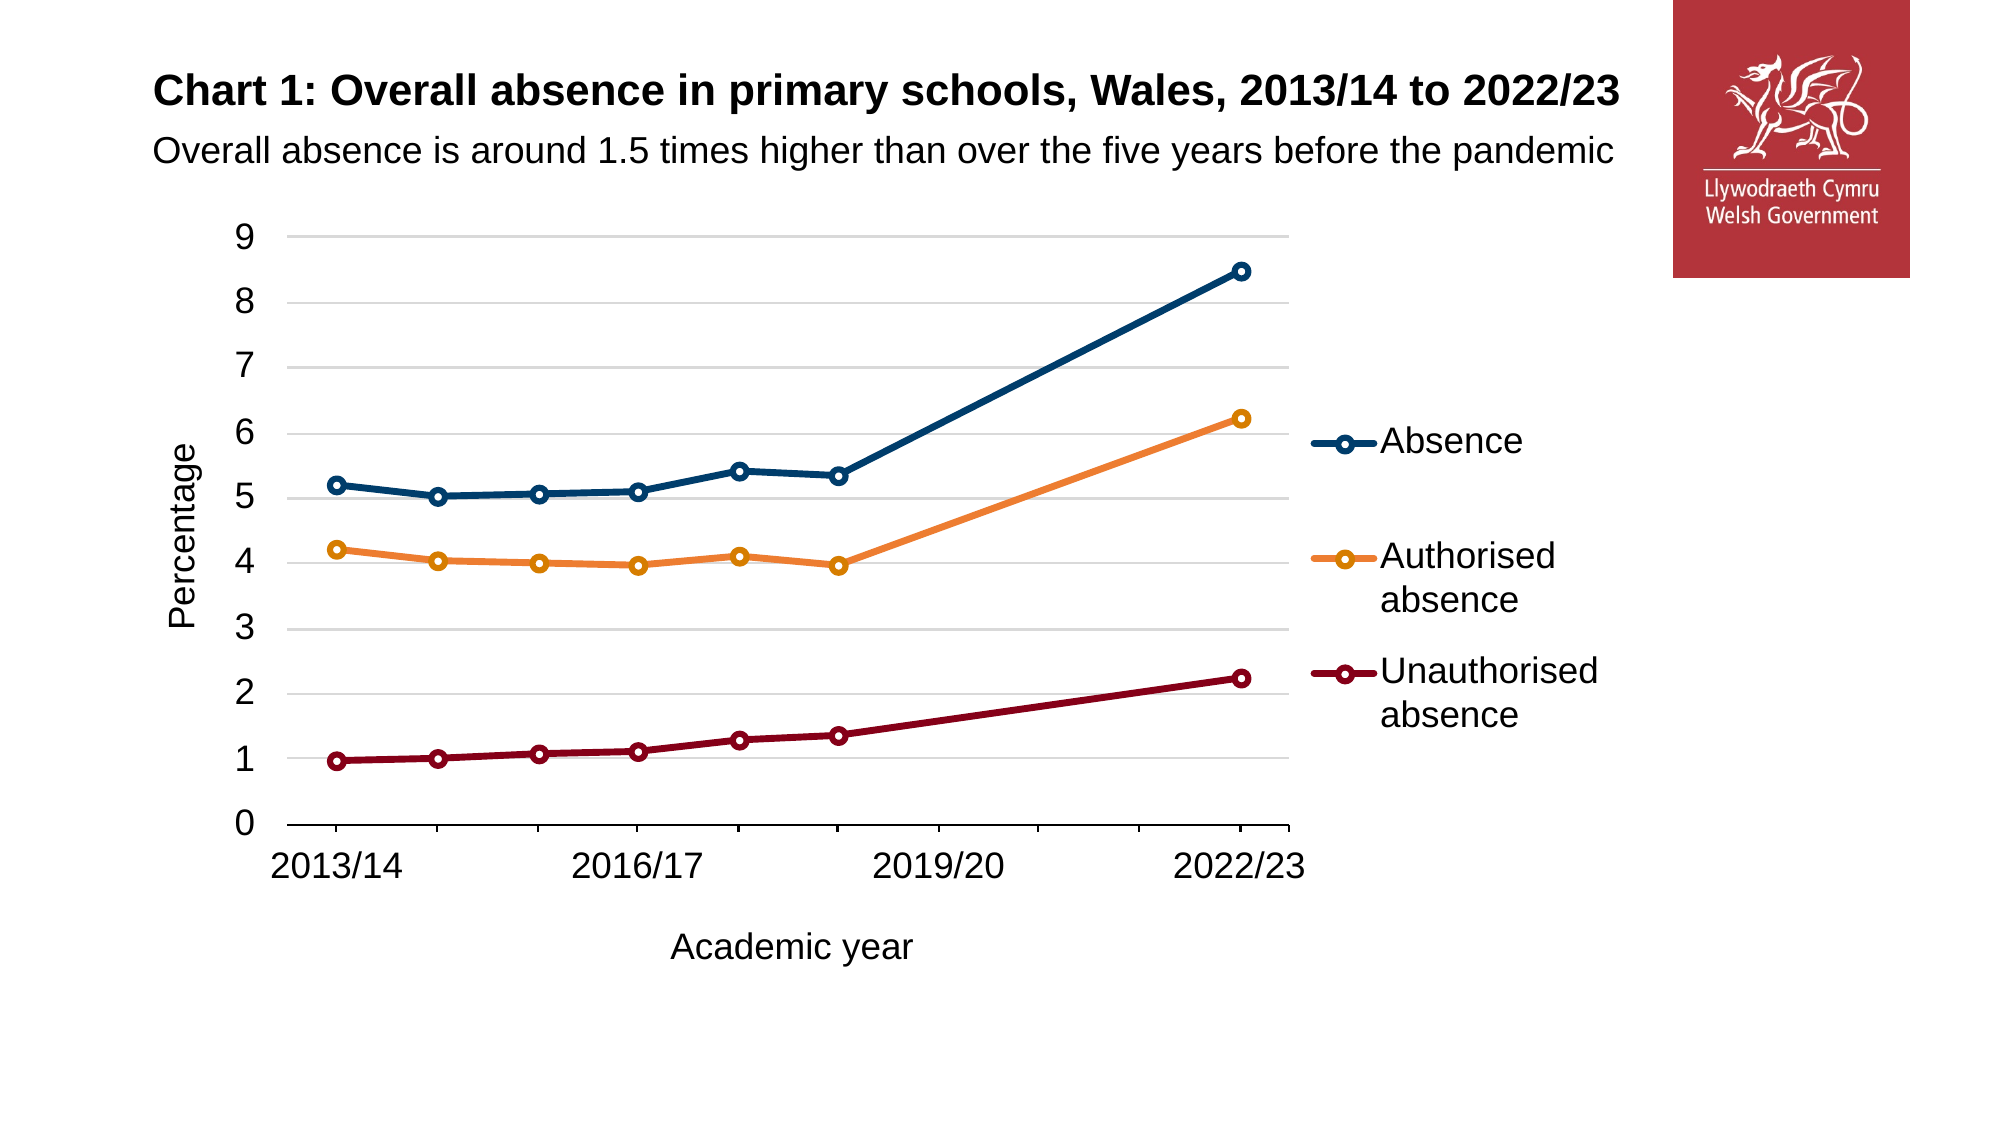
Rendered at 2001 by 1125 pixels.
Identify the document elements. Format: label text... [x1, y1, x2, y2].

text_box Overall absence is around 1.5 times higher than over the five years before the pandemic [137, 118, 1881, 179]
title Chart 1: Overall absence in primary schools, Wales, 2013/14 to 2022/23 [137, 12, 1638, 122]
picture [103, 199, 1639, 1035]
